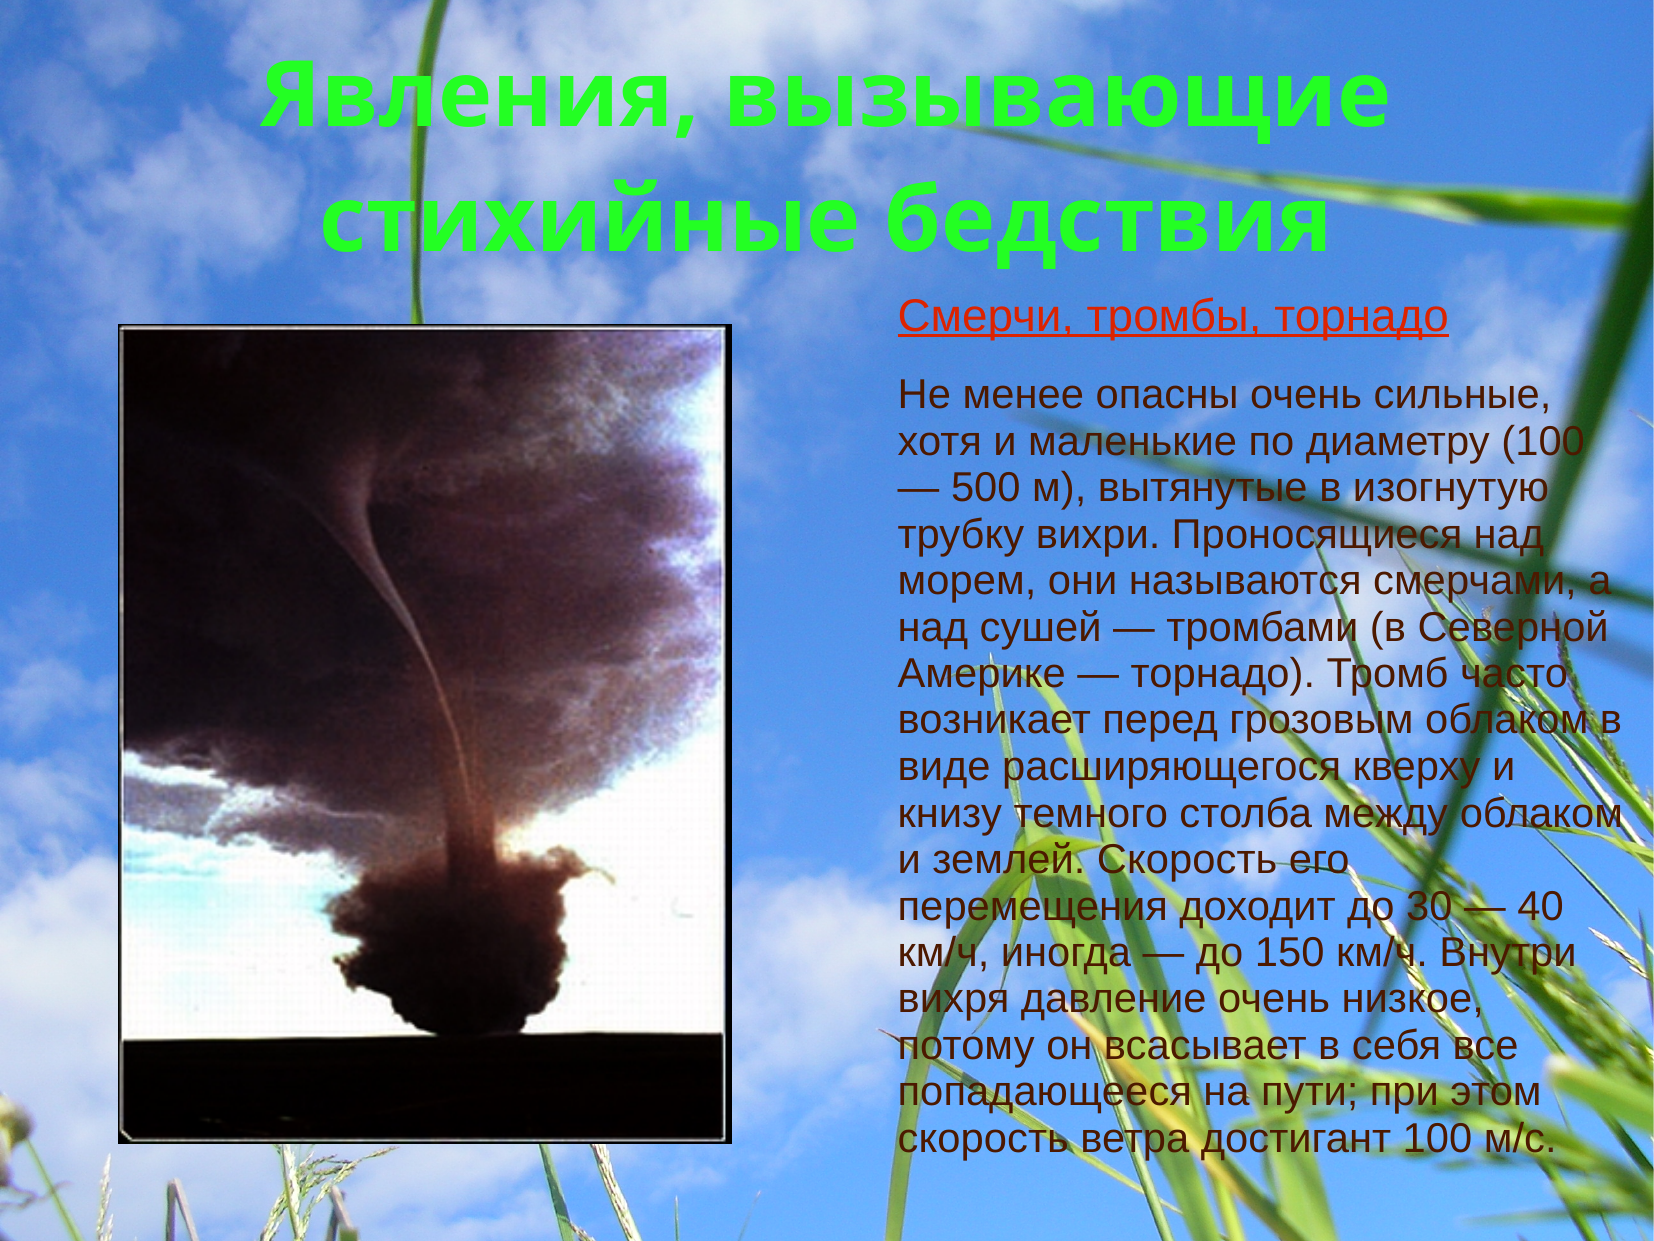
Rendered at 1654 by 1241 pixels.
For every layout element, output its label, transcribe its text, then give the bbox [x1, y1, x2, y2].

picture [0, 0, 1654, 1241]
list Смерчи, тромбы, торнадо Не менее опасны очень сильные, хотя и маленькие по диаметру (100 — 500 м), вытянутые в изогнутую трубку вихри. Проносящиеся над морем, они называются смерчами, а над сушей — тромбами (в Северной Америке — торнадо). Тромб часто возникает перед грозовым облаком в виде расширяющегося кверху и книзу темного столба между облаком и землей. Скорость его перемещения доходит до 30 — 40 км/ч, иногда — до 150 км/ч. Внутри вихря давление очень низкое, потому он всасывает в себя все попадающееся на пути; при этом скорость ветра достигант 100 м/с. [826, 290, 1625, 1211]
title Явления, вызывающие стихийные бедствия [82, 25, 1571, 281]
